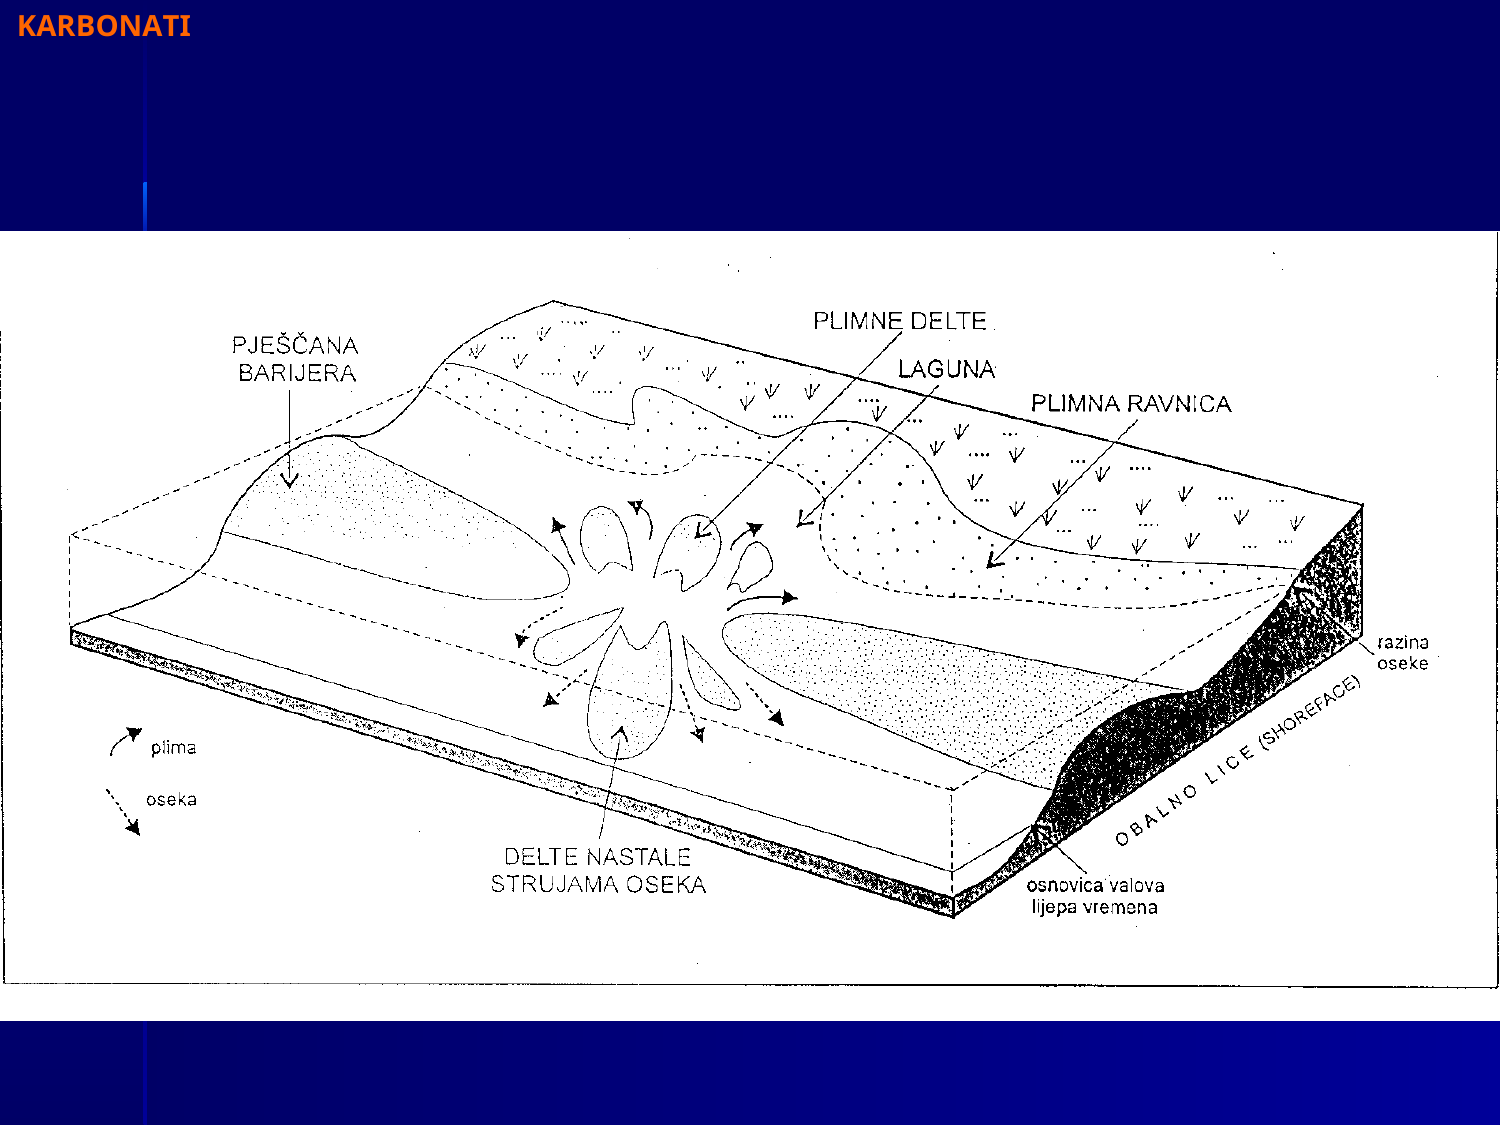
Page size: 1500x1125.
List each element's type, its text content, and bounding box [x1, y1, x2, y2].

picture [0, 231, 1500, 1021]
text_box KARBONATI [2, 0, 207, 51]
